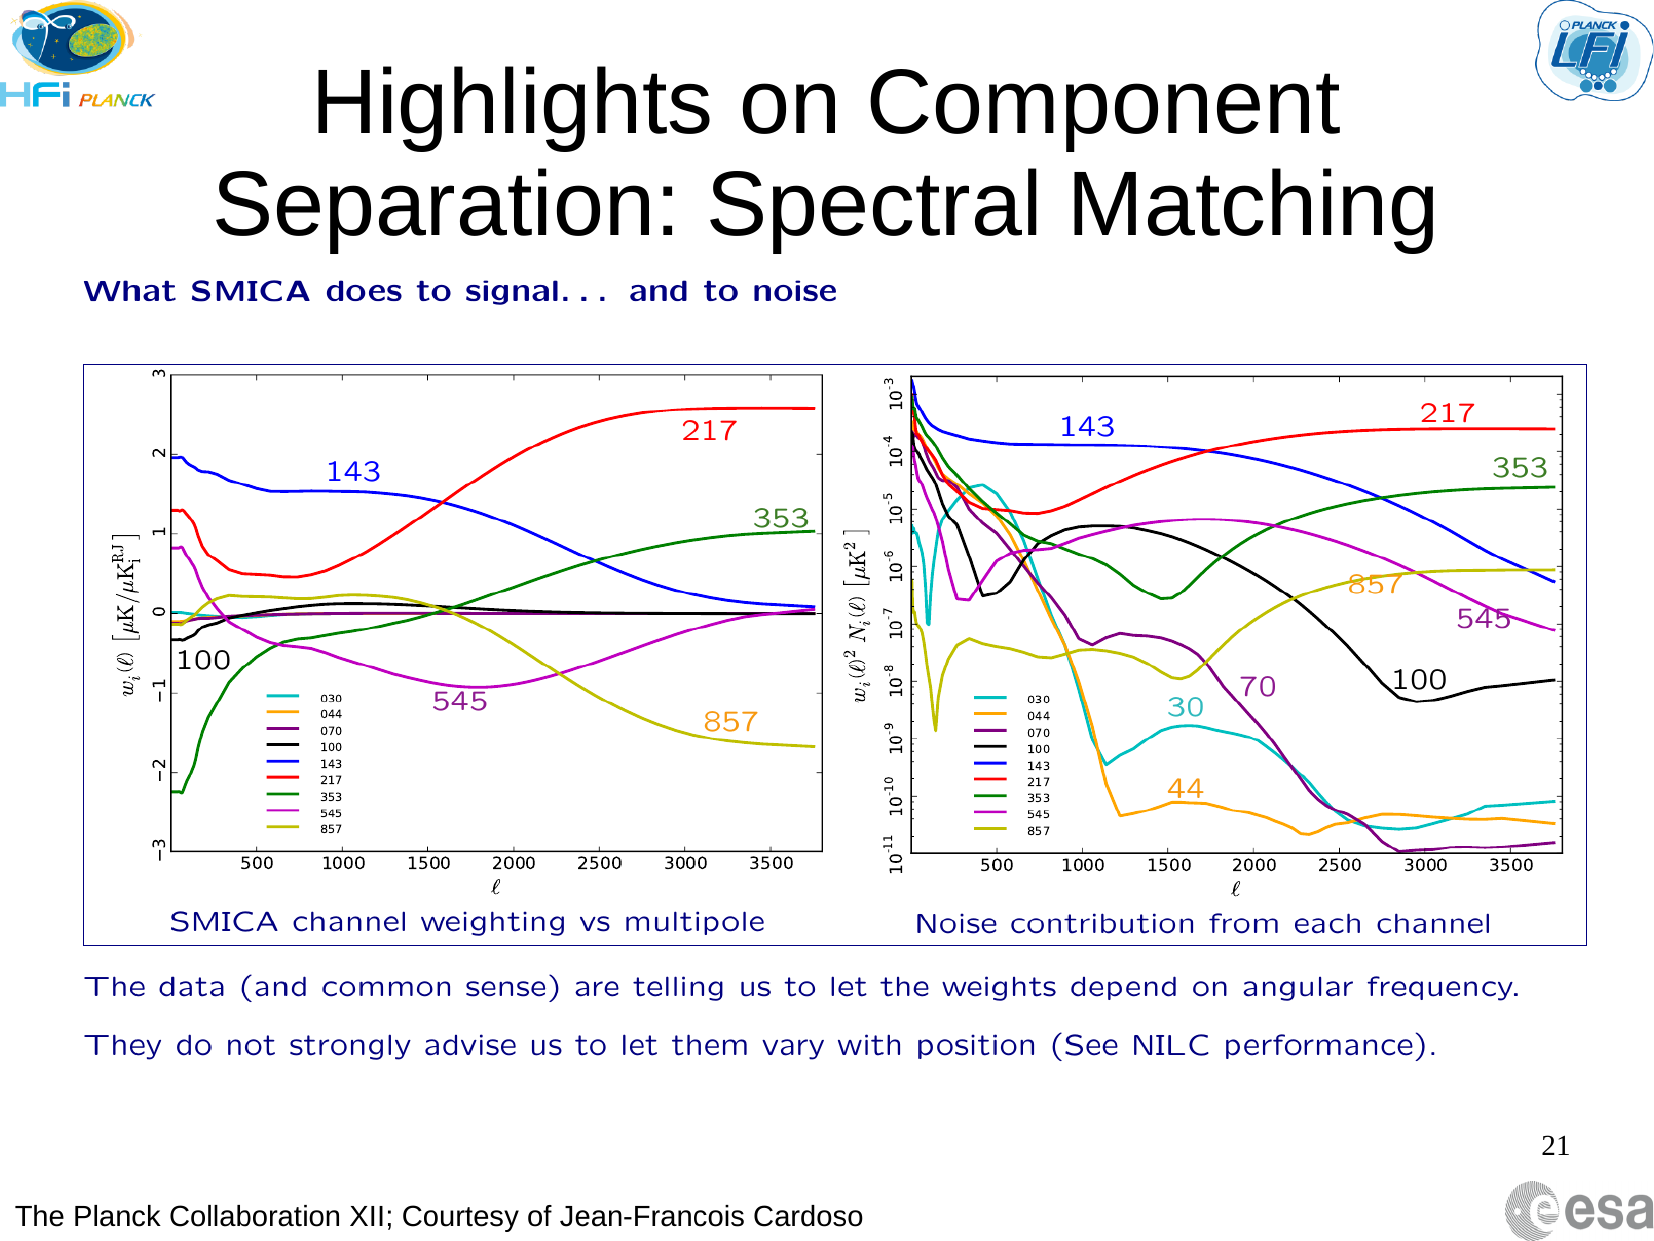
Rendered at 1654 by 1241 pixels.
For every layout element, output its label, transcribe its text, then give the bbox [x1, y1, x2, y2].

picture [0, 0, 156, 108]
picture [1535, 0, 1654, 101]
text_box The Planck Collaboration XII; Courtesy of Jean-Francois Cardoso [0, 1192, 881, 1241]
picture [1505, 1181, 1654, 1241]
title Highlights on Component Separation: Spectral Matching [82, 49, 1571, 257]
picture [62, 265, 1591, 1102]
